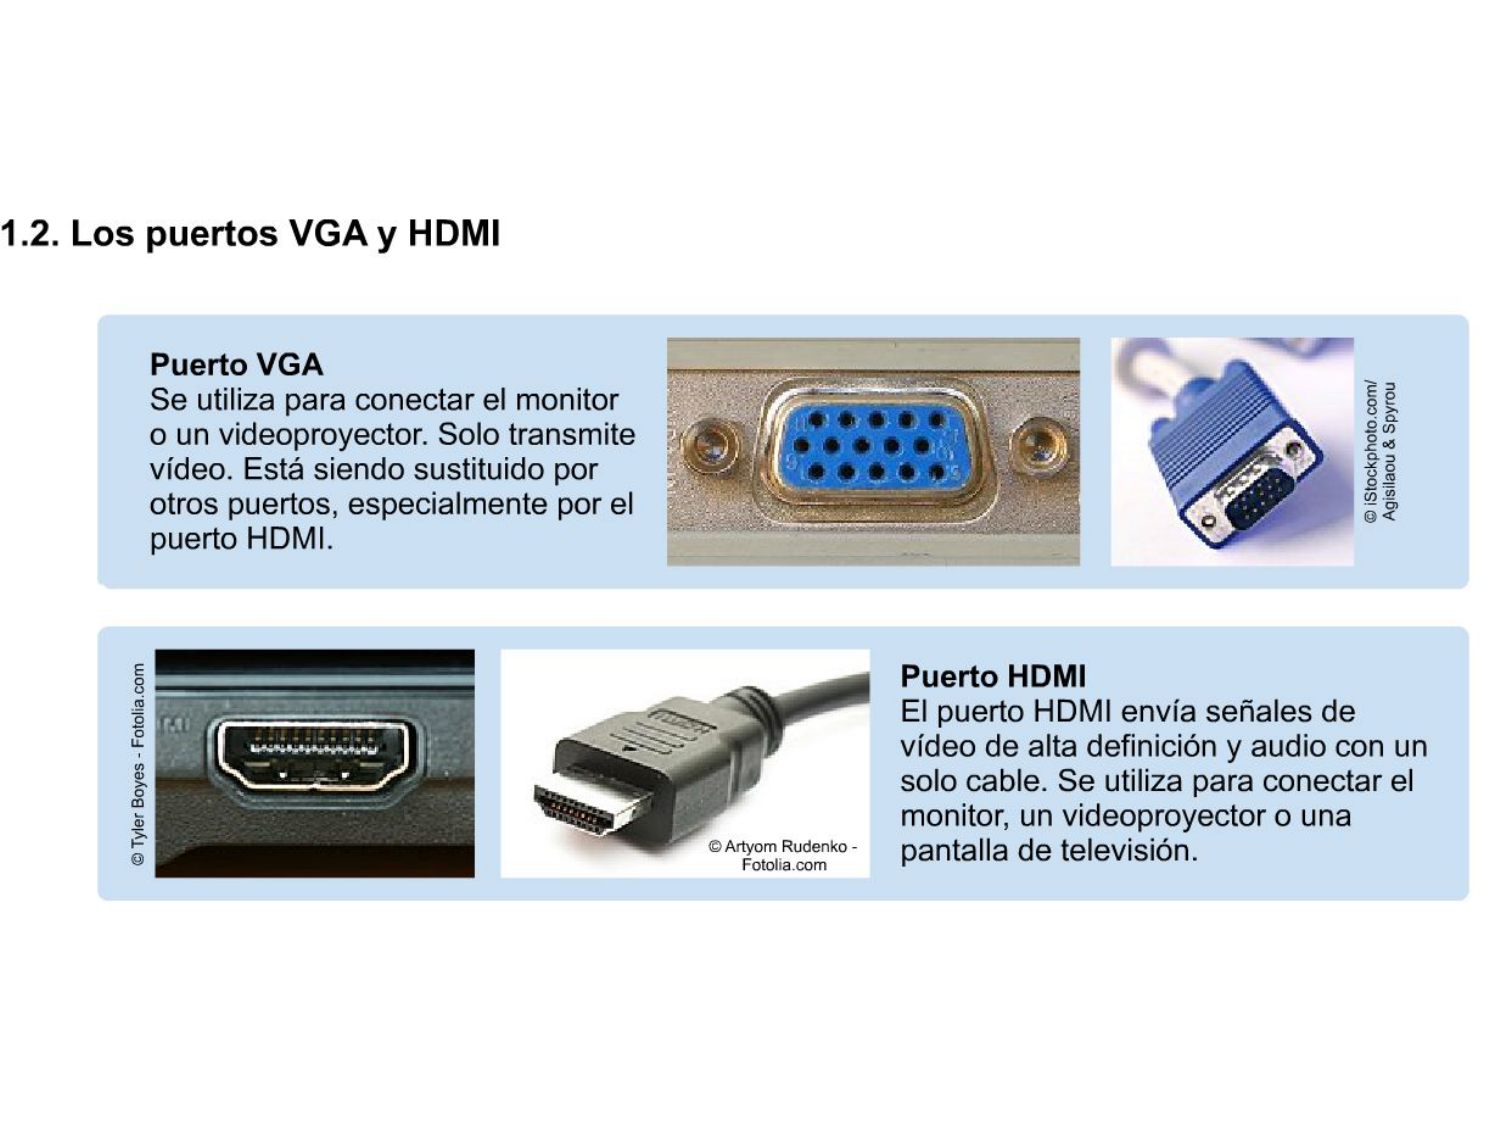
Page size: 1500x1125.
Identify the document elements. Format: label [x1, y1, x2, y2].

picture [0, 200, 1500, 924]
